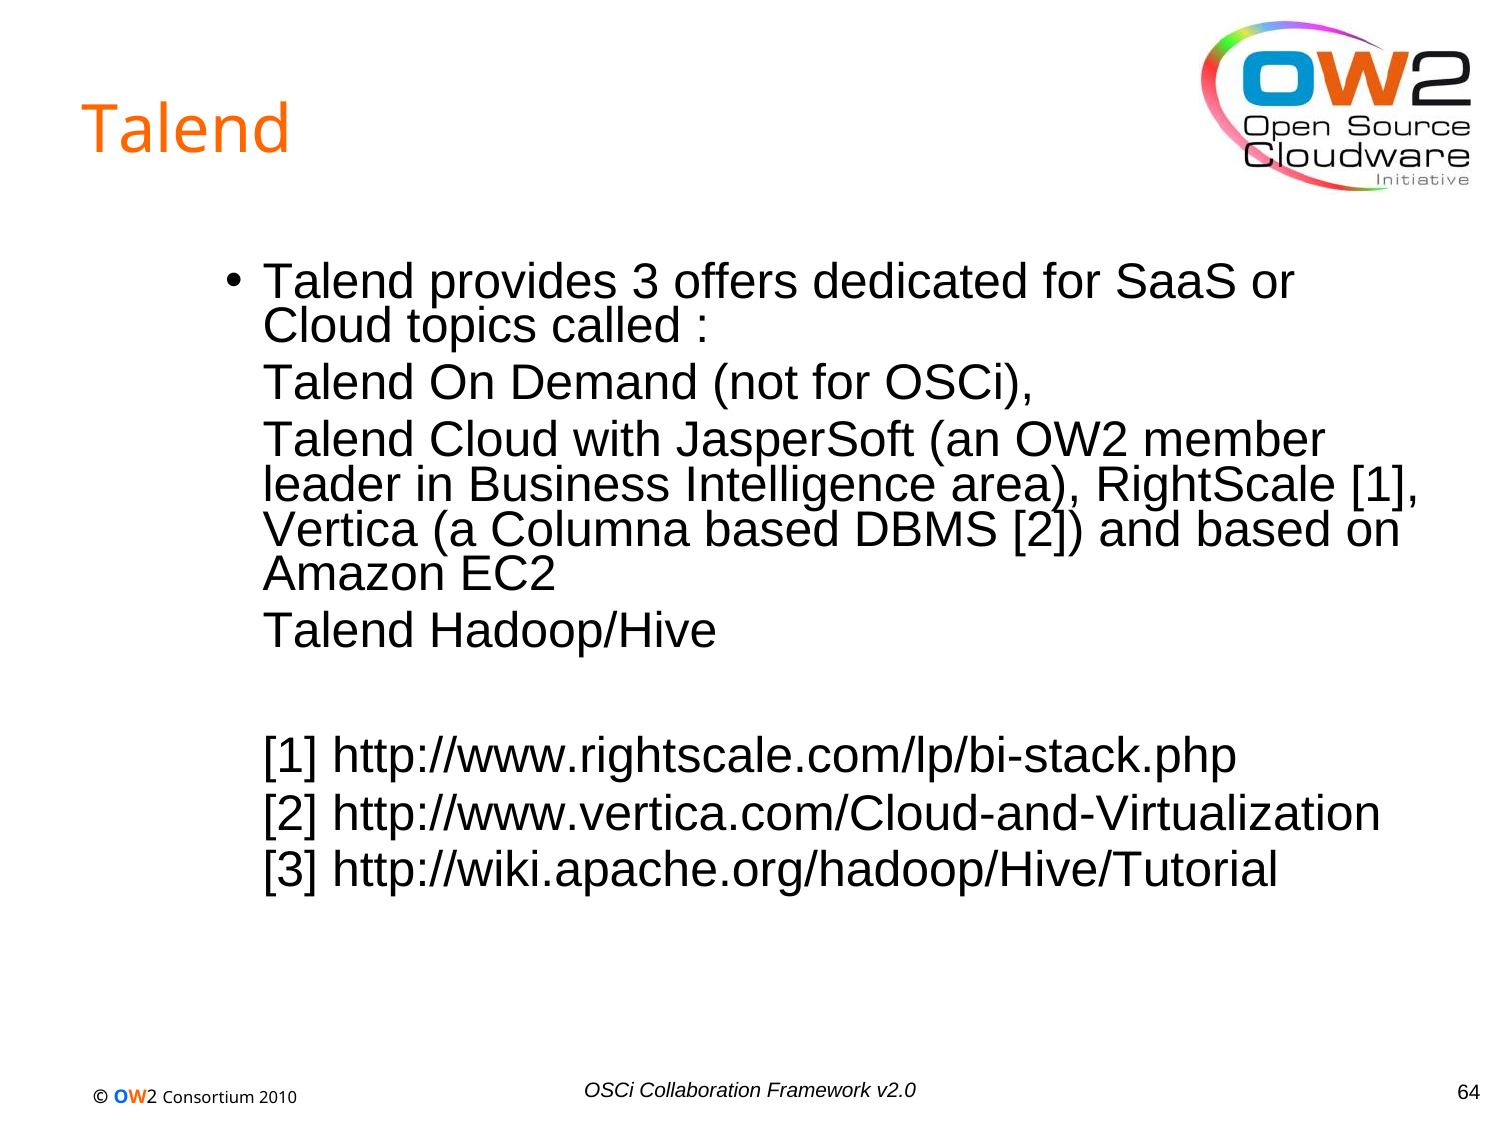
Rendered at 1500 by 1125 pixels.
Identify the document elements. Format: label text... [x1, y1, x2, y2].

picture [1199, 19, 1472, 195]
list Talend provides 3 offers dedicated for SaaS or Cloud topics called : Talend On Demand (not for OSCi), Talend Cloud with JasperSoft (an OW2 member leader in Business Intelligence area), RightScale [1], Vertica (a Columna based DBMS [2]) and based on Amazon EC2 Talend Hadoop/Hive [1] http://www.rightscale.com/lp/bi-stack.php [2] http://www.vertica.com/Cloud-and-Virtualization [3] http://wiki.apache.org/hadoop/Hive/Tutorial [74, 262, 1425, 990]
title Talend [81, 43, 1182, 213]
